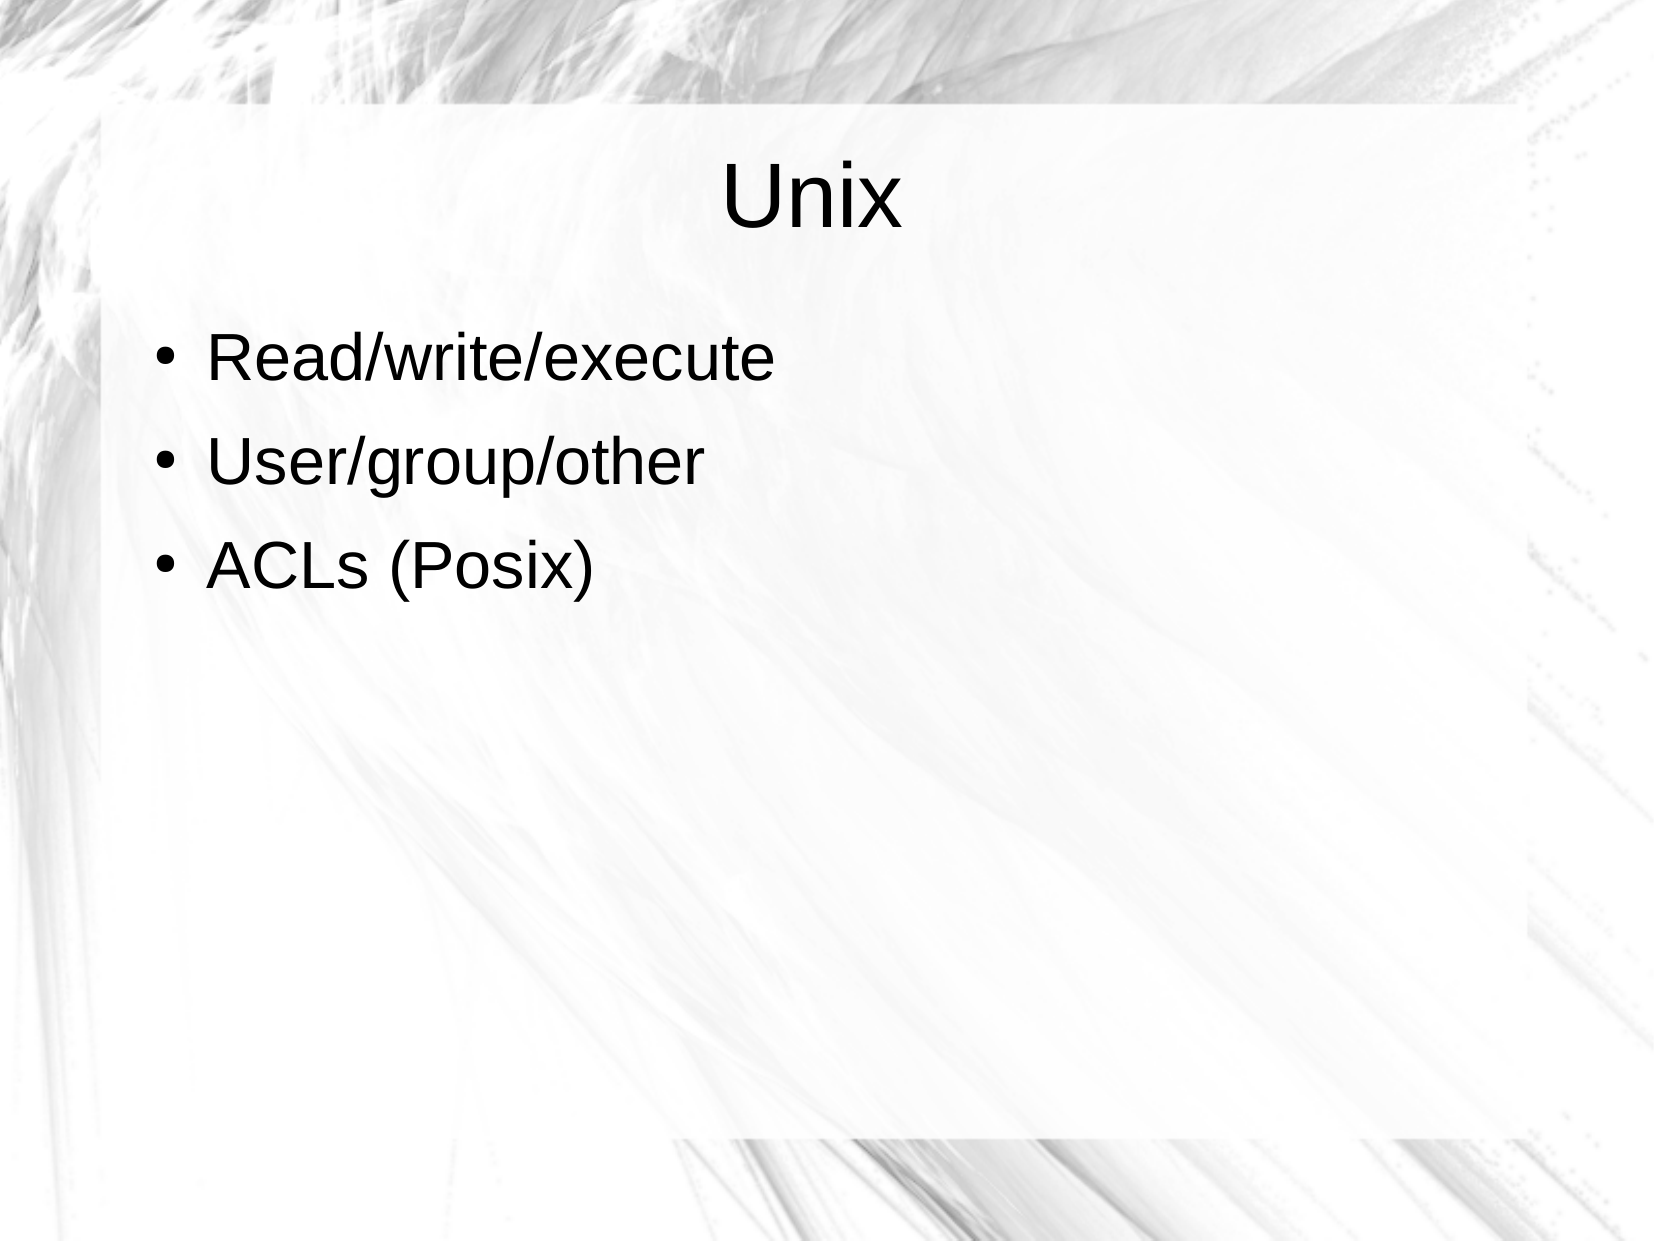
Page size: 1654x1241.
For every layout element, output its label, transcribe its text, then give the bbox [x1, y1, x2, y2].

title Unix [118, 112, 1506, 281]
list Read/write/execute User/group/other ACLs (Posix) [118, 319, 1571, 931]
picture [0, 0, 1654, 1241]
